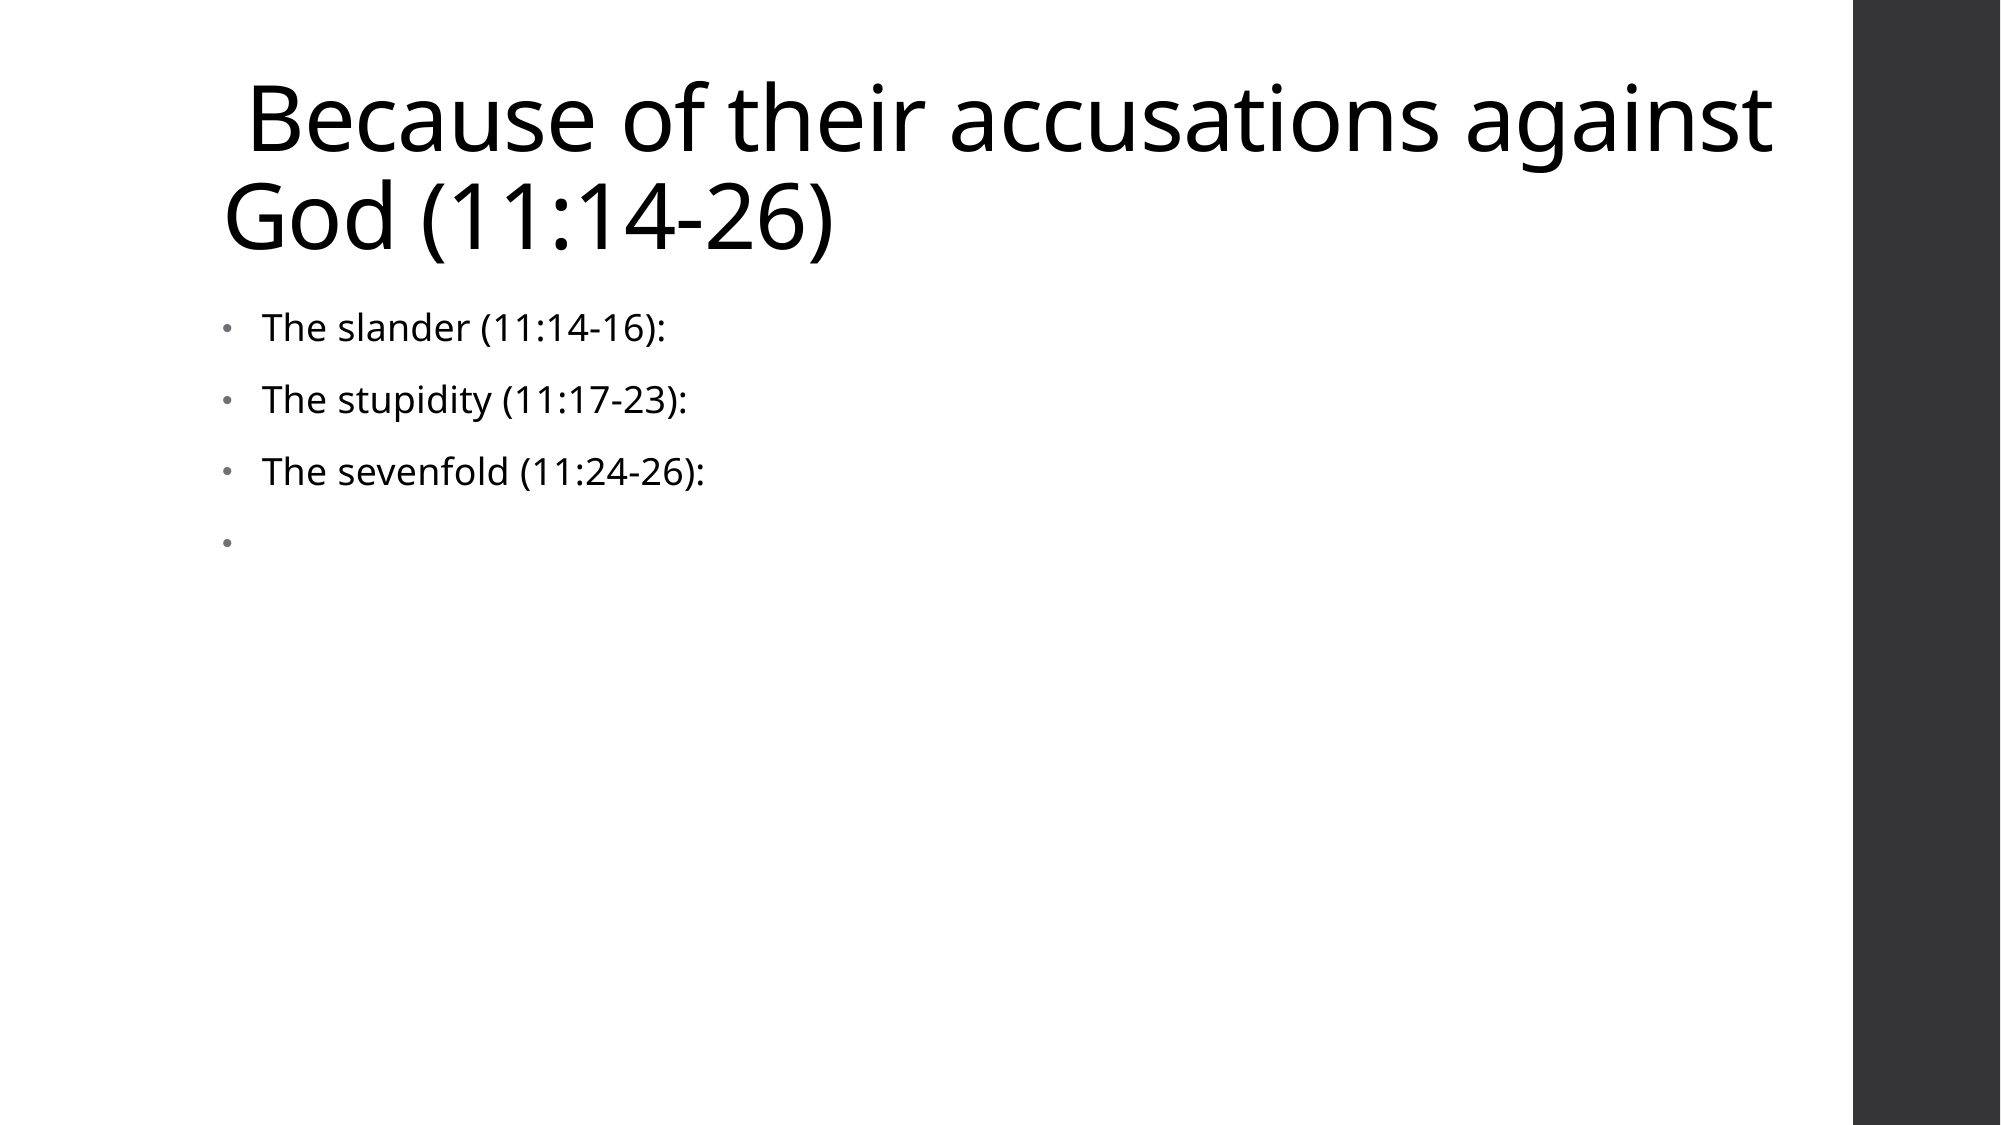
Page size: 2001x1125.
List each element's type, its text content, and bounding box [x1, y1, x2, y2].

title Because of their accusations against God (11:14-26) [206, 60, 1797, 278]
list The slander (11:14-16): The stupidity (11:17-23): The sevenfold (11:24-26): [206, 299, 1617, 1014]
